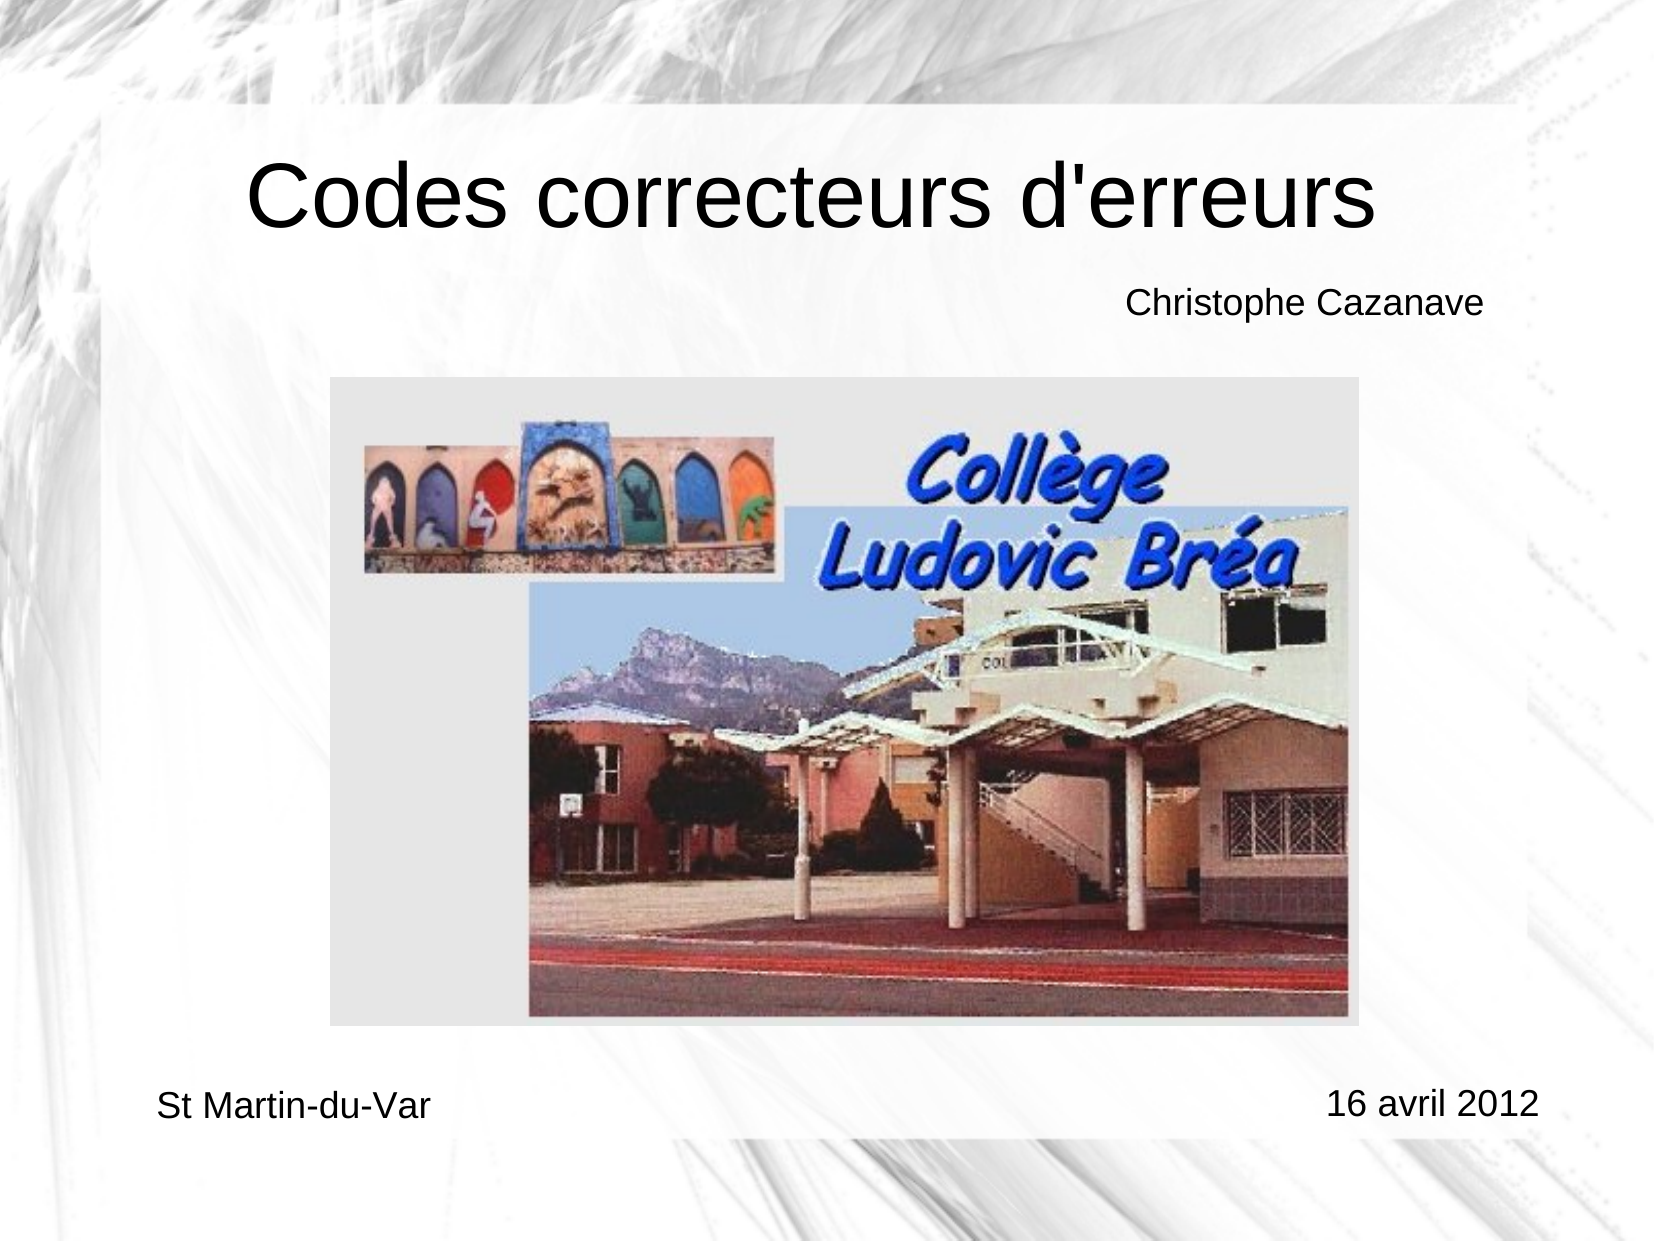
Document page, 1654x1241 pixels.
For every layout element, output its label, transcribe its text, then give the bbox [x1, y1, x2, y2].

text_box St Martin-du-Var [141, 1077, 768, 1134]
title Codes correcteurs d'erreurs [118, 112, 1506, 281]
text_box Christophe Cazanave [1110, 273, 1654, 331]
picture [0, 0, 1654, 1241]
text_box 16 avril 2012 [1311, 1074, 1654, 1132]
